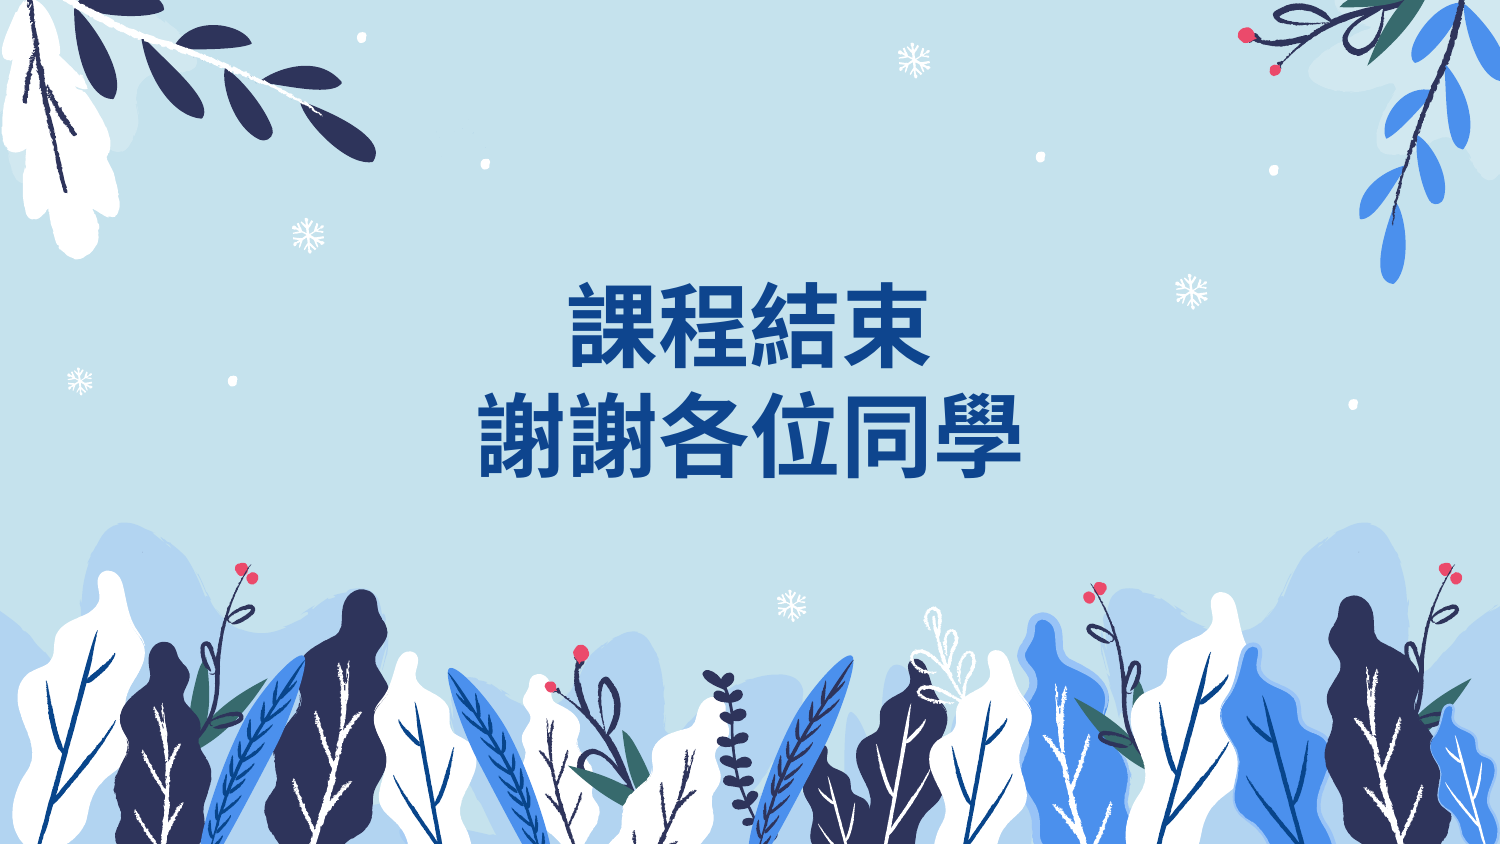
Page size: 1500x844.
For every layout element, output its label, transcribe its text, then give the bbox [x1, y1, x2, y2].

text_box 課程結束 謝謝各位同學 [193, 253, 1307, 505]
text_box [1348, 399, 1359, 410]
text_box [1269, 165, 1279, 176]
text_box [1035, 151, 1046, 163]
text_box [480, 158, 491, 170]
text_box [777, 589, 807, 622]
text_box [292, 217, 325, 253]
